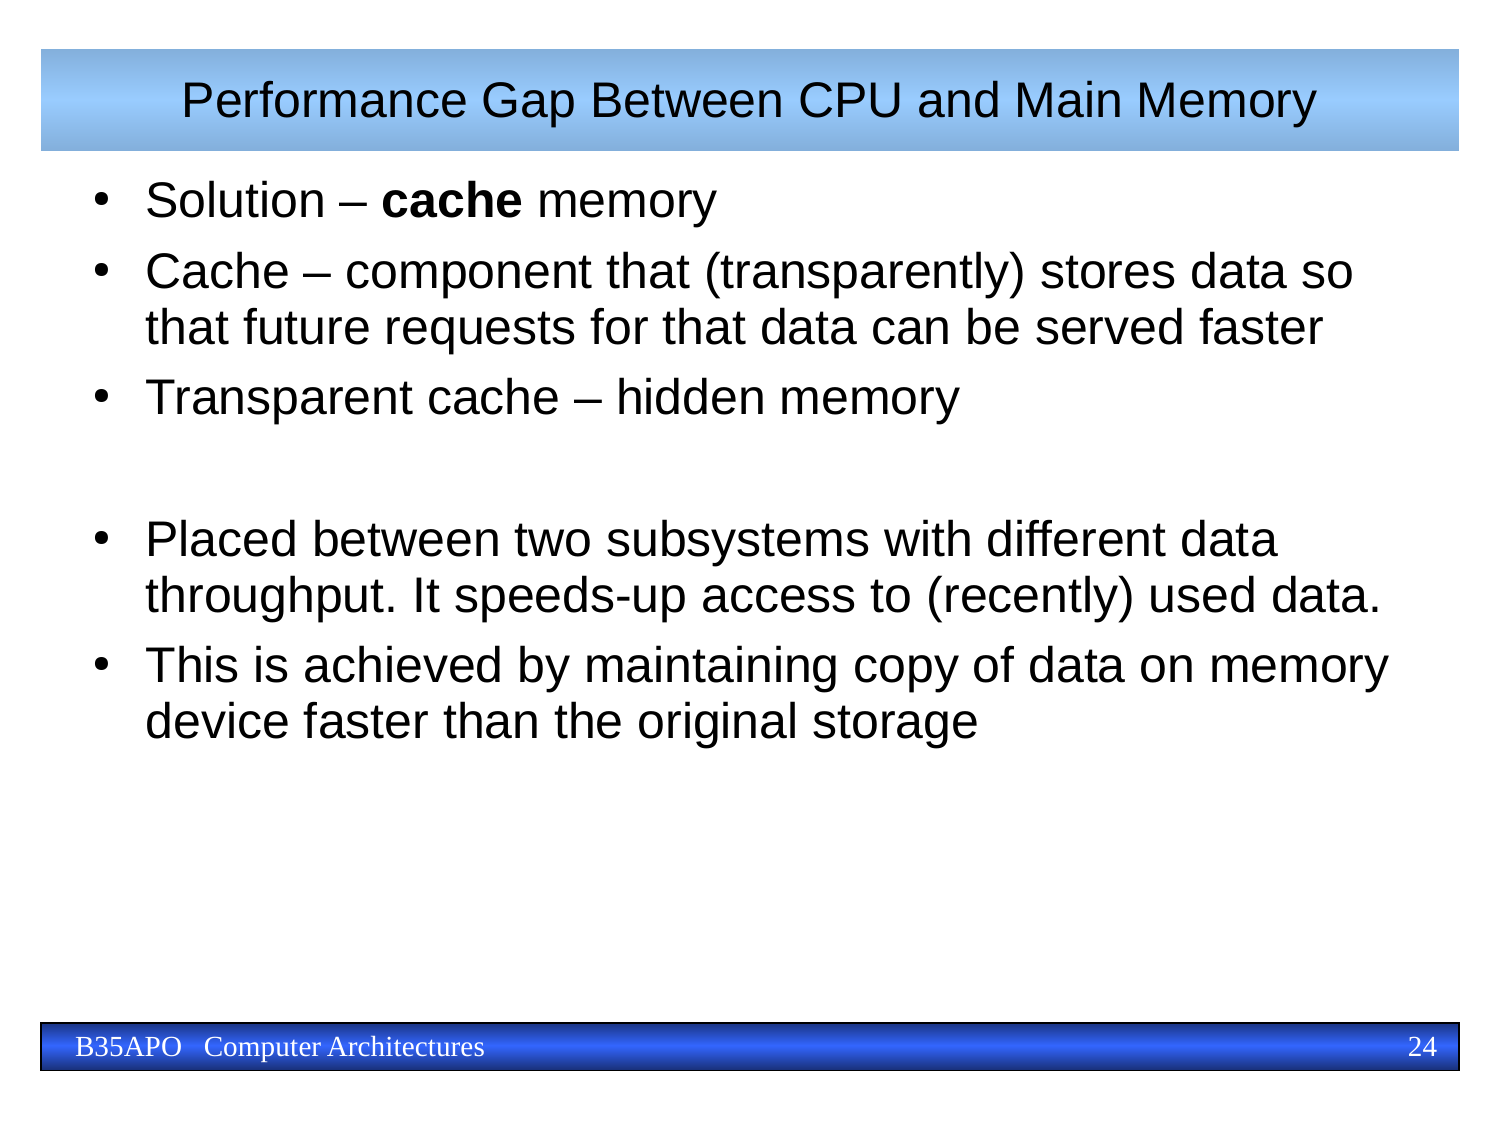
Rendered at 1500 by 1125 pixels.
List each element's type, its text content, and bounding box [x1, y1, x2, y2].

list Solution – cache memory Cache – component that (transparently) stores data so that future requests for that data can be served faster Transparent cache – hidden memory Placed between two subsystems with different data throughput. It speeds-up access to (recently) used data. This is achieved by maintaining copy of data on memory device faster than the original storage [75, 172, 1426, 976]
title Performance Gap Between CPU and Main Memory [41, 49, 1459, 151]
